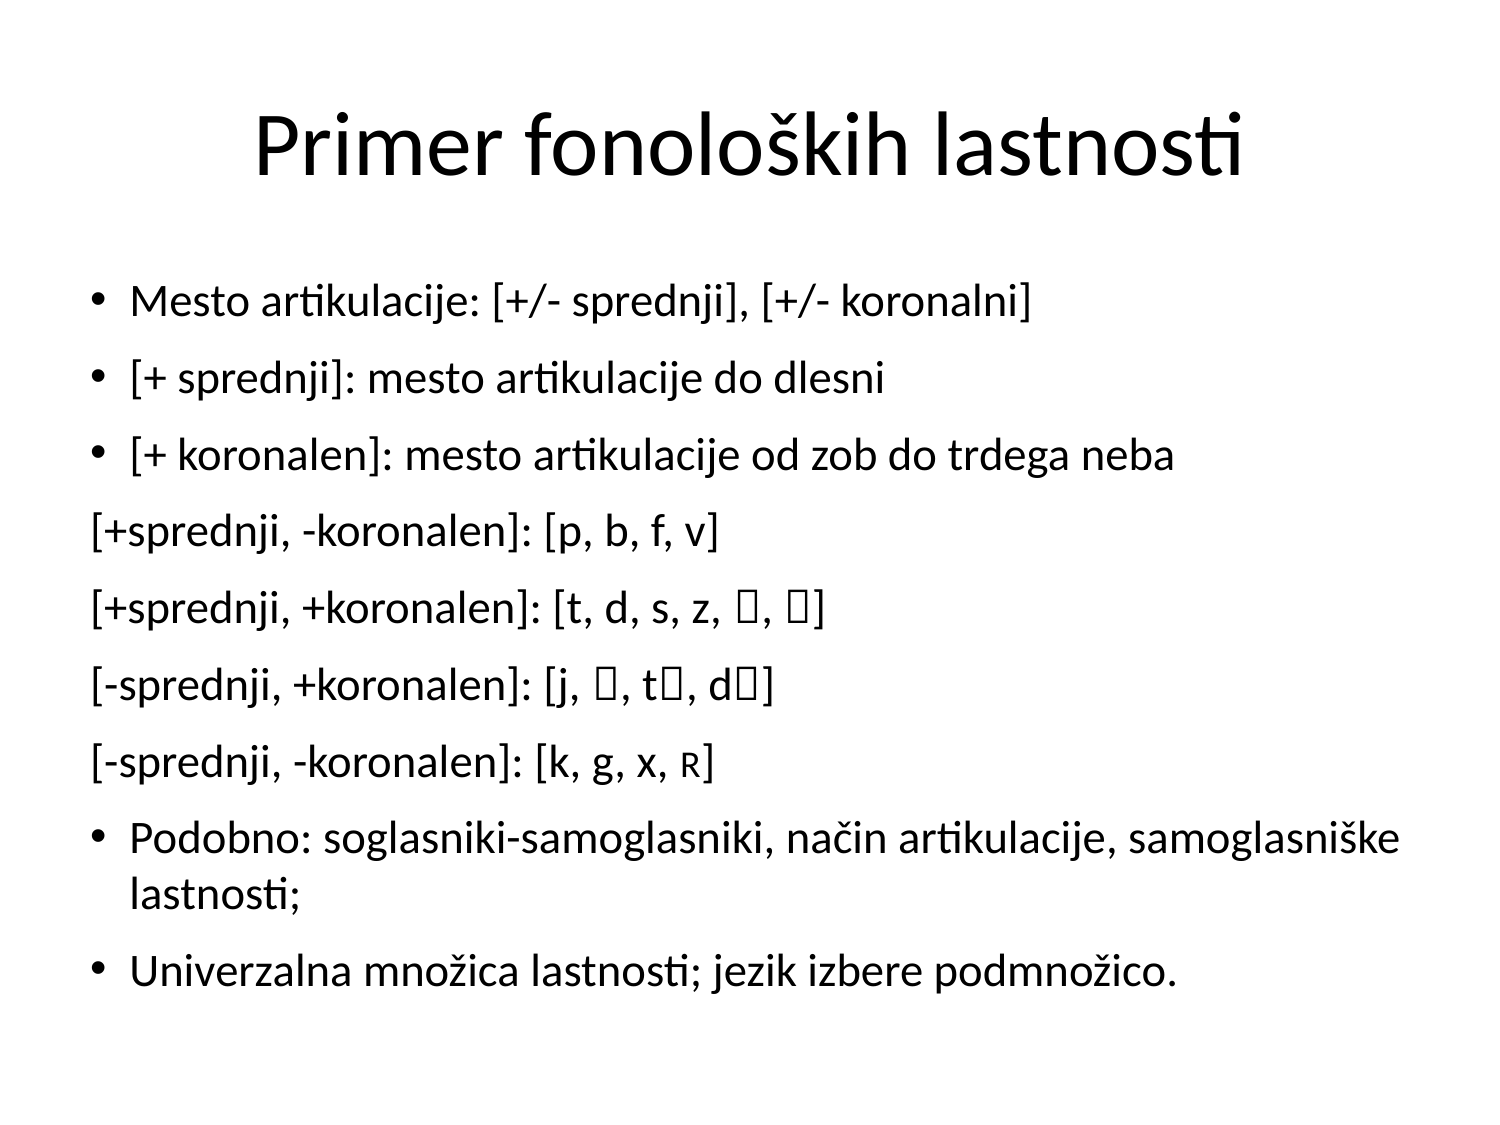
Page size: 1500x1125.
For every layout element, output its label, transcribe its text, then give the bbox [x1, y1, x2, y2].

list Mesto artikulacije: [+/- sprednji], [+/- koronalni] [+ sprednji]: mesto artikulacije do dlesni [+ koronalen]: mesto artikulacije od zob do trdega neba [+sprednji, -koronalen]: [p, b, f, v] [+sprednji, +koronalen]: [t, d, s, z, , ] [-sprednji, +koronalen]: [j, , t, d] [-sprednji, -koronalen]: [k, g, x, R] Podobno: soglasniki-samoglasniki, način artikulacije, samoglasniške lastnosti; Univerzalna množica lastnosti; jezik izbere podmnožico. [75, 262, 1425, 1005]
title Primer fonoloških lastnosti [75, 45, 1425, 233]
